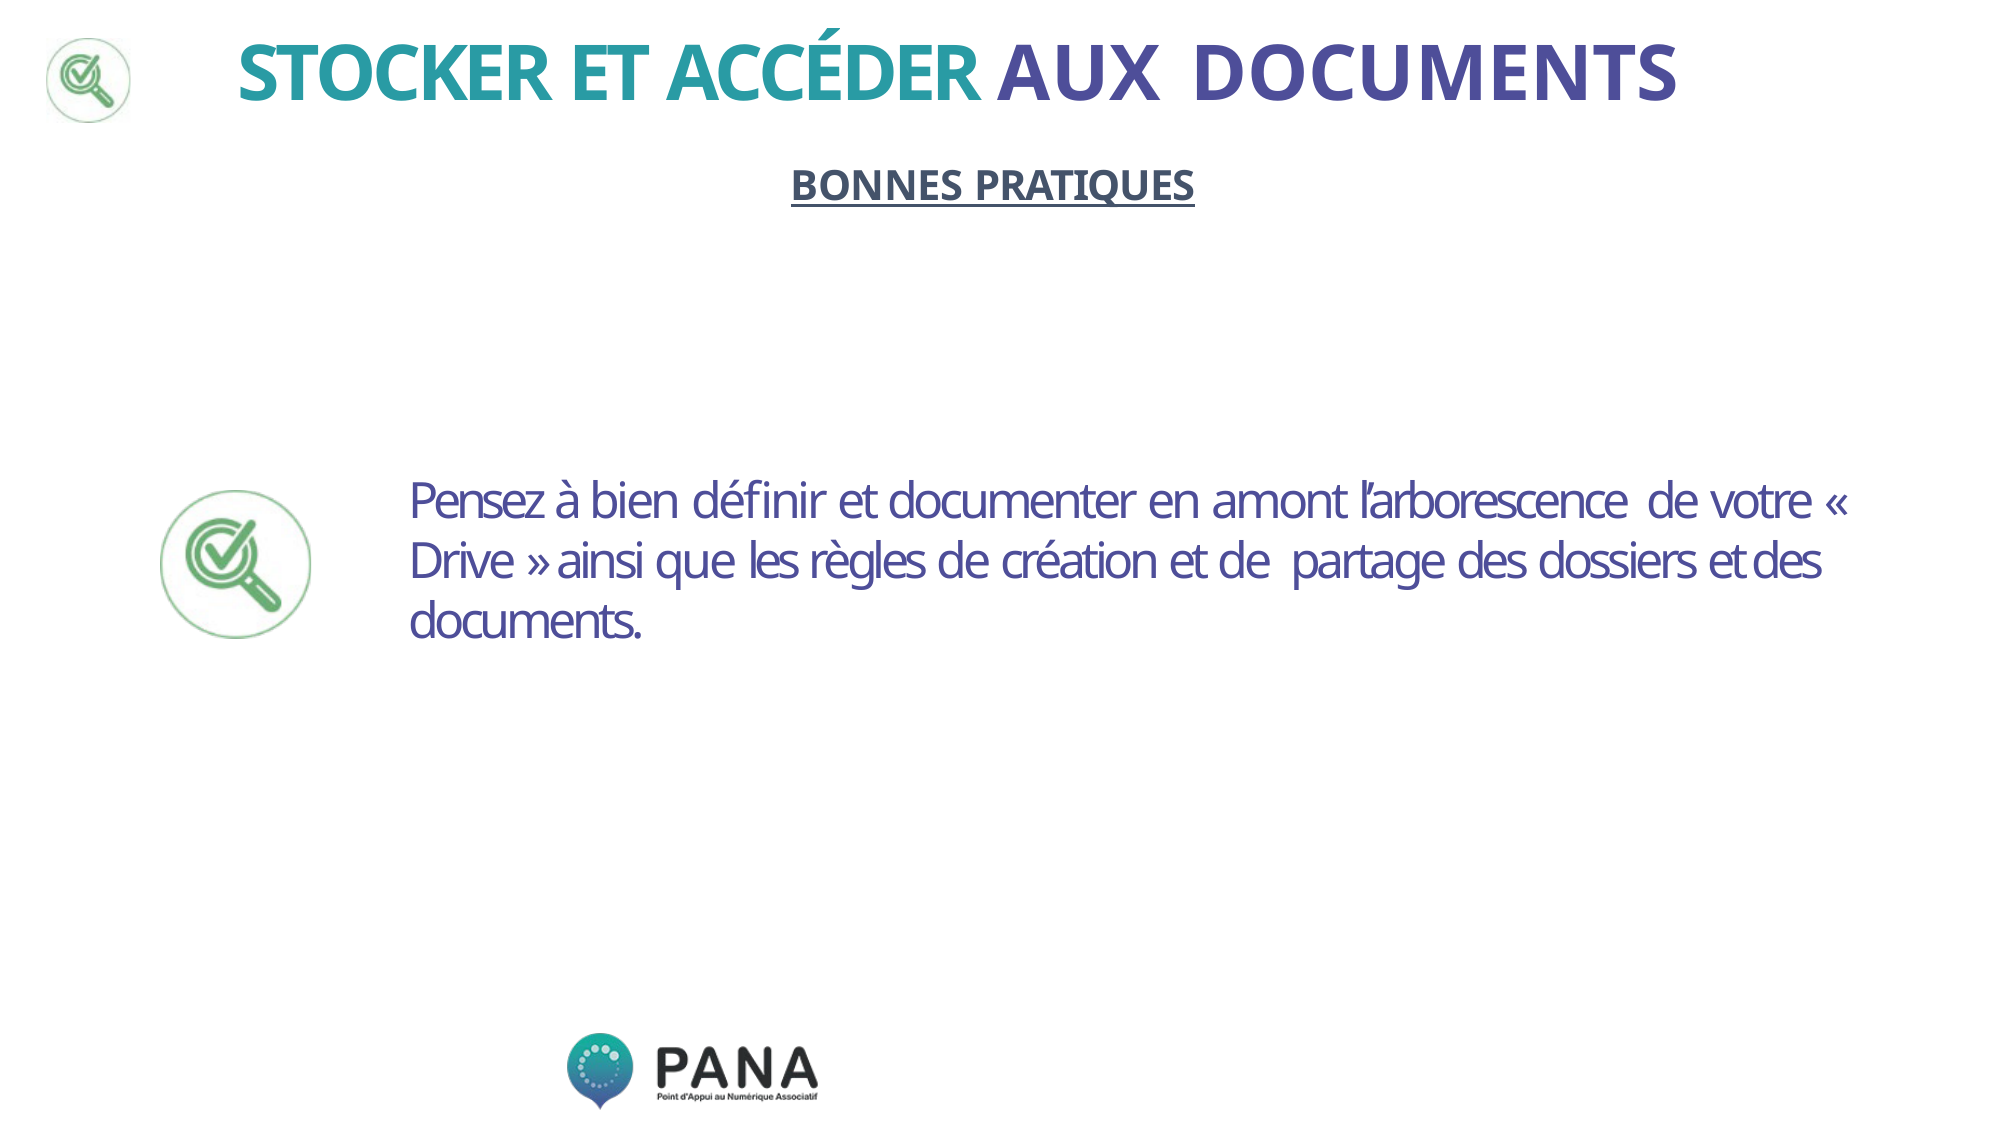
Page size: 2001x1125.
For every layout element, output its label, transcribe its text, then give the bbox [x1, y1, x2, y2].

text_box [160, 490, 311, 639]
text_box Pensez à bien définir et documenter en amont l’arborescence de votre « Drive » ainsi que les règles de création et de partage des dossiers et des documents. [406, 466, 1844, 651]
title STOCKER ET ACCÉDER AUX DOCUMENTS [235, 20, 1765, 117]
text_box [46, 39, 130, 122]
text_box BONNES PRATIQUES [788, 156, 1211, 210]
